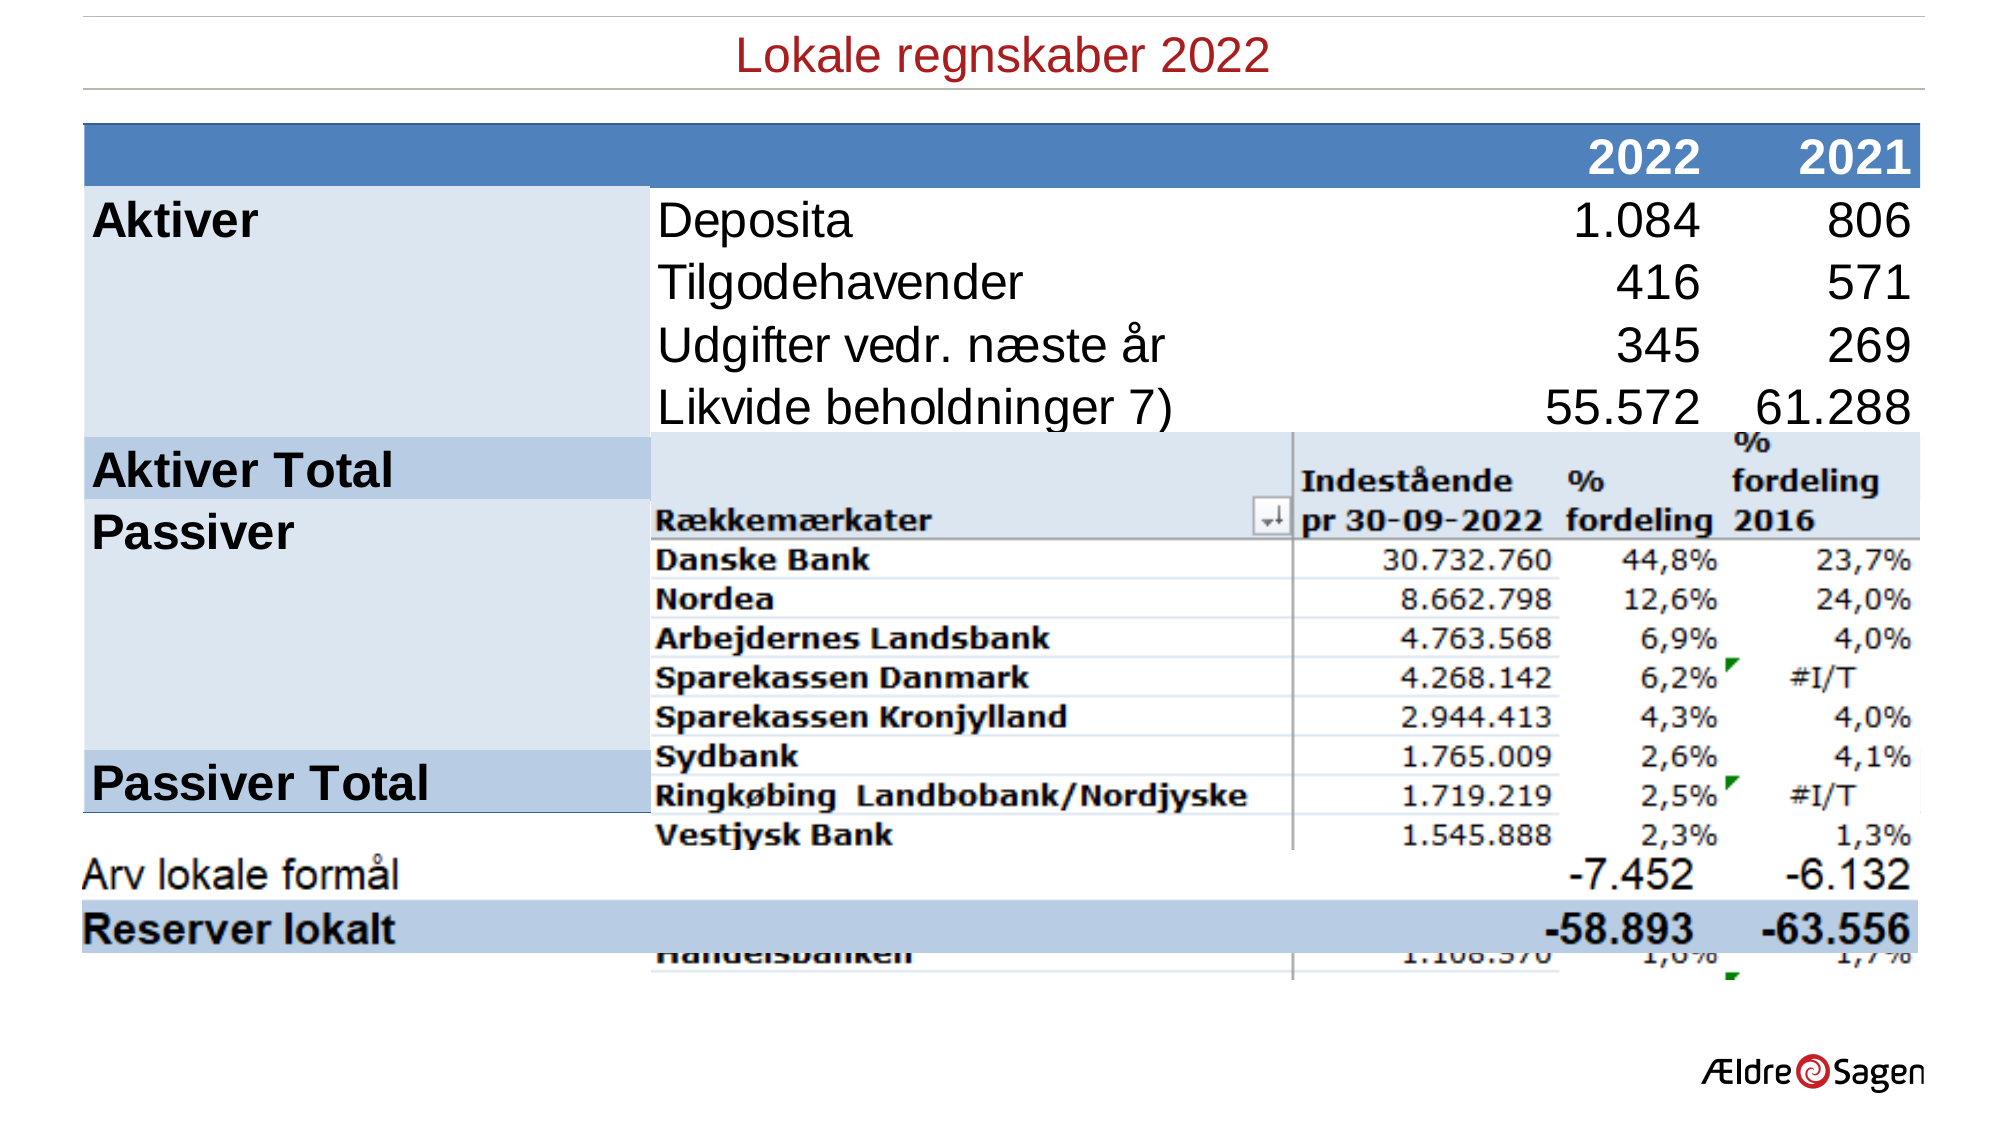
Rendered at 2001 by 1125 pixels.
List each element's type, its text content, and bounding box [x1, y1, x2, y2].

text_box Lokale regnskaber 2022 [82, 14, 1925, 92]
text_box [75, 125, 1918, 1038]
picture [82, 123, 1922, 980]
